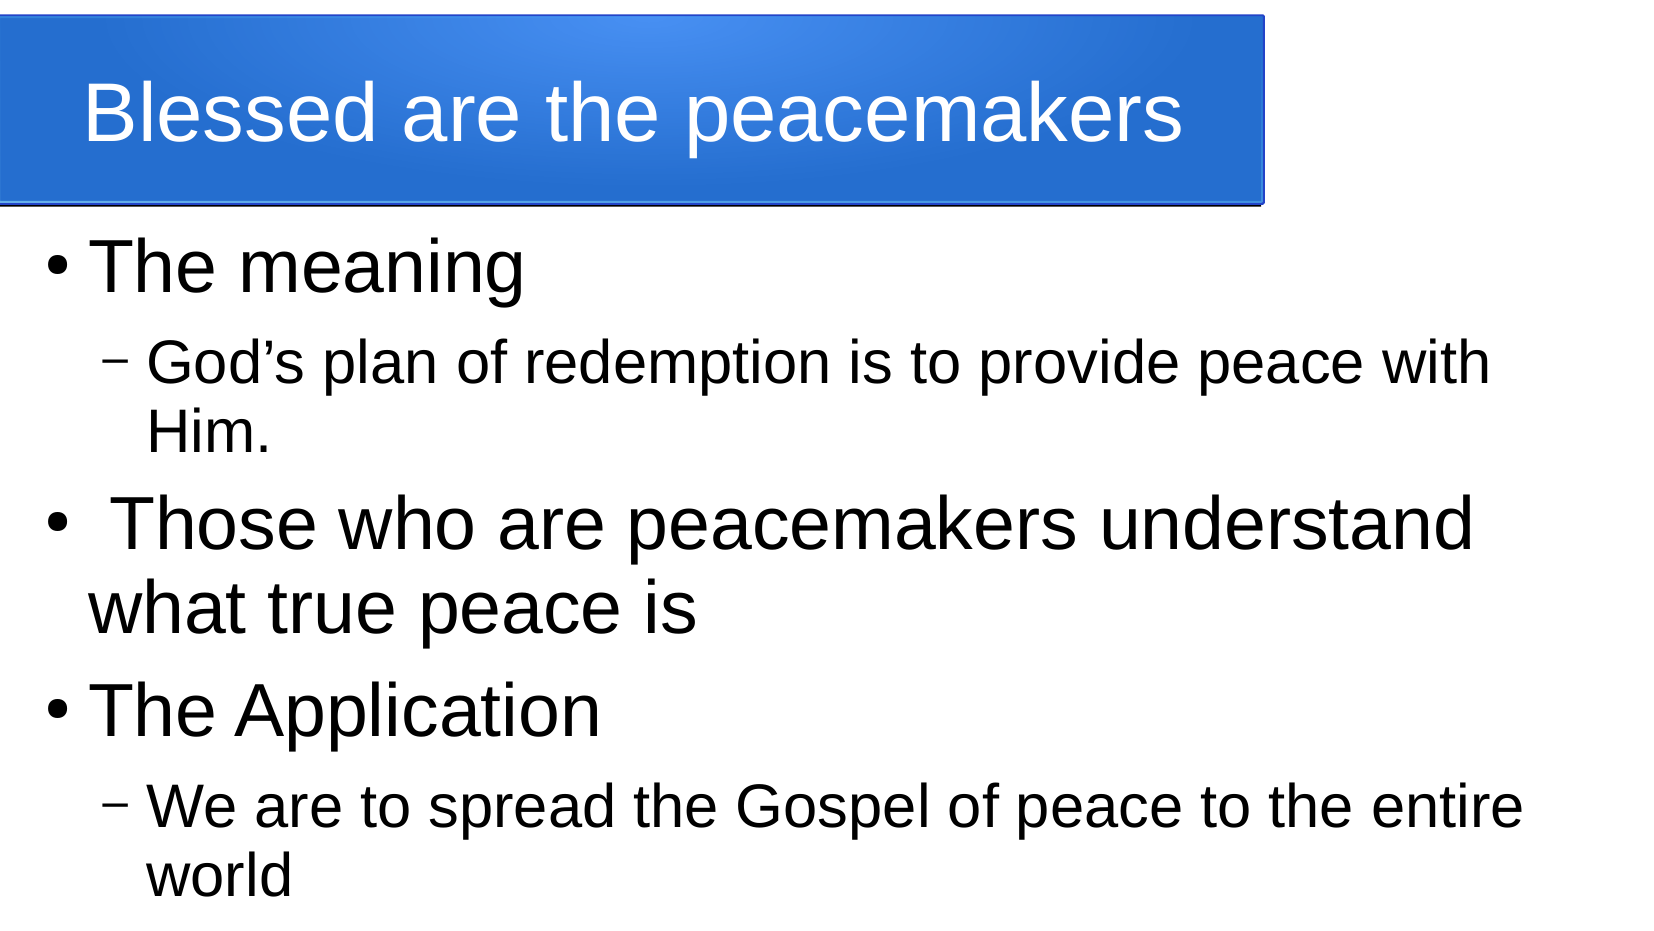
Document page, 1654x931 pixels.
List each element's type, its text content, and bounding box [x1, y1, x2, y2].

title Blessed are the peacemakers [82, 35, 1235, 189]
list The meaning God’s plan of redemption is to provide peace with Him. Those who are peacemakers understand what true peace is The Application We are to spread the Gospel of peace to the entire world [30, 224, 1571, 916]
